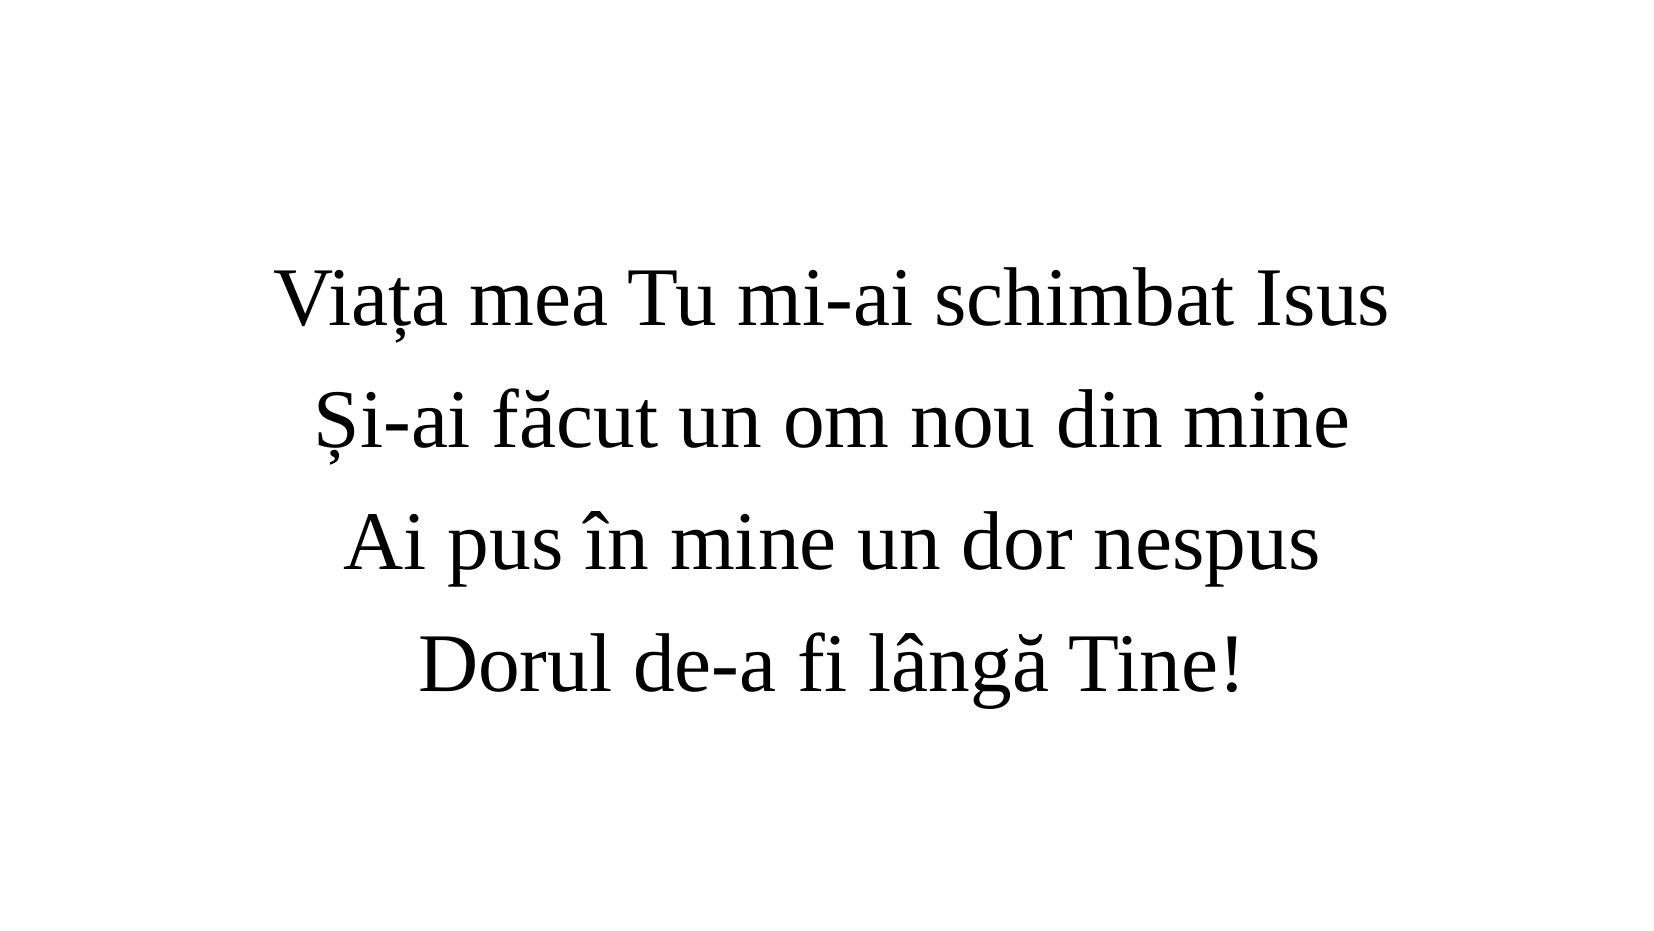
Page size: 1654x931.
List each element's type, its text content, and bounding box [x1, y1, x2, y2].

subtitle Viața mea Tu mi-ai schimbat Isus Și-ai făcut un om nou din mine Ai pus în mine un dor nespus Dorul de-a fi lângă Tine! [94, 242, 1571, 709]
